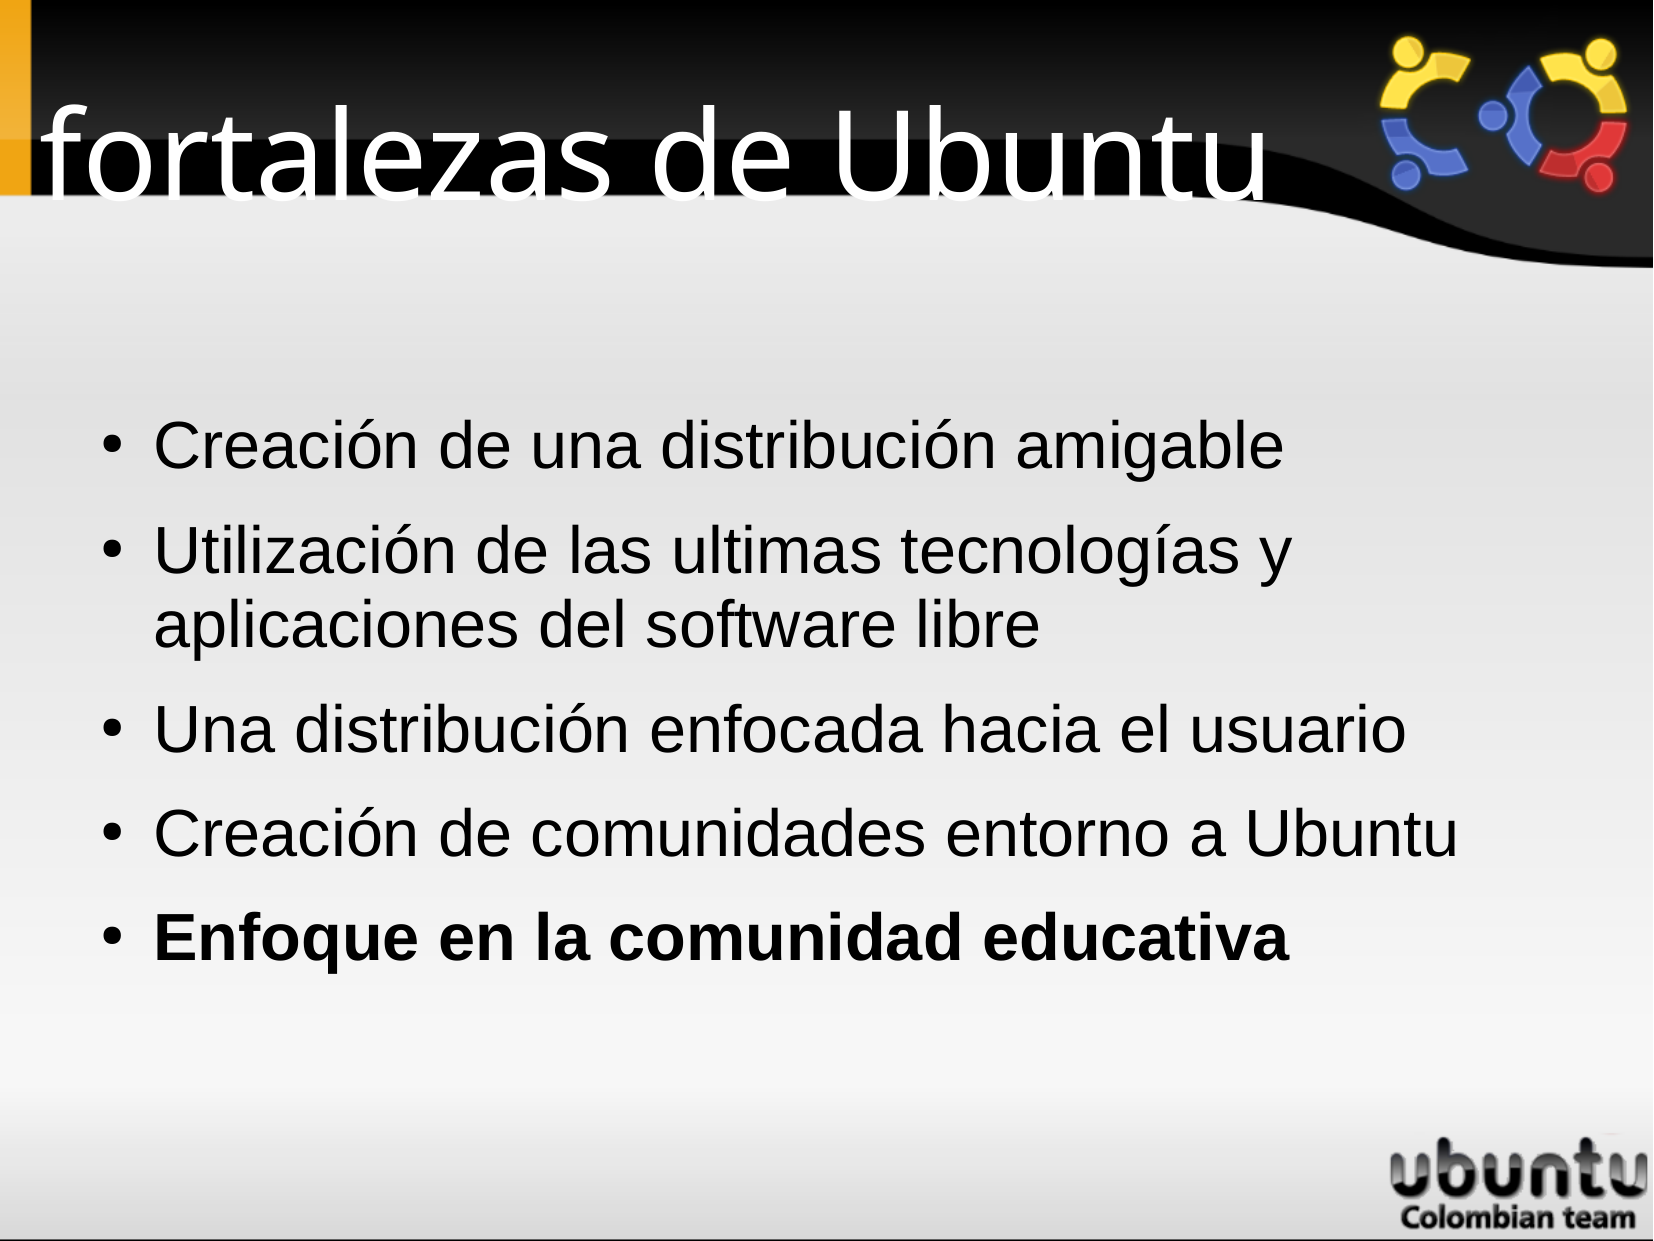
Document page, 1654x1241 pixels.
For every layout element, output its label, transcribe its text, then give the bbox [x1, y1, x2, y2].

text_box fortalezas de Ubuntu [25, 59, 1107, 198]
list Creación de una distribución amigable Utilización de las ultimas tecnologías y aplicaciones del software libre Una distribución enfocada hacia el usuario Creación de comunidades entorno a Ubuntu Enfoque en la comunidad educativa [82, 408, 1571, 1227]
picture [0, 0, 1653, 1241]
